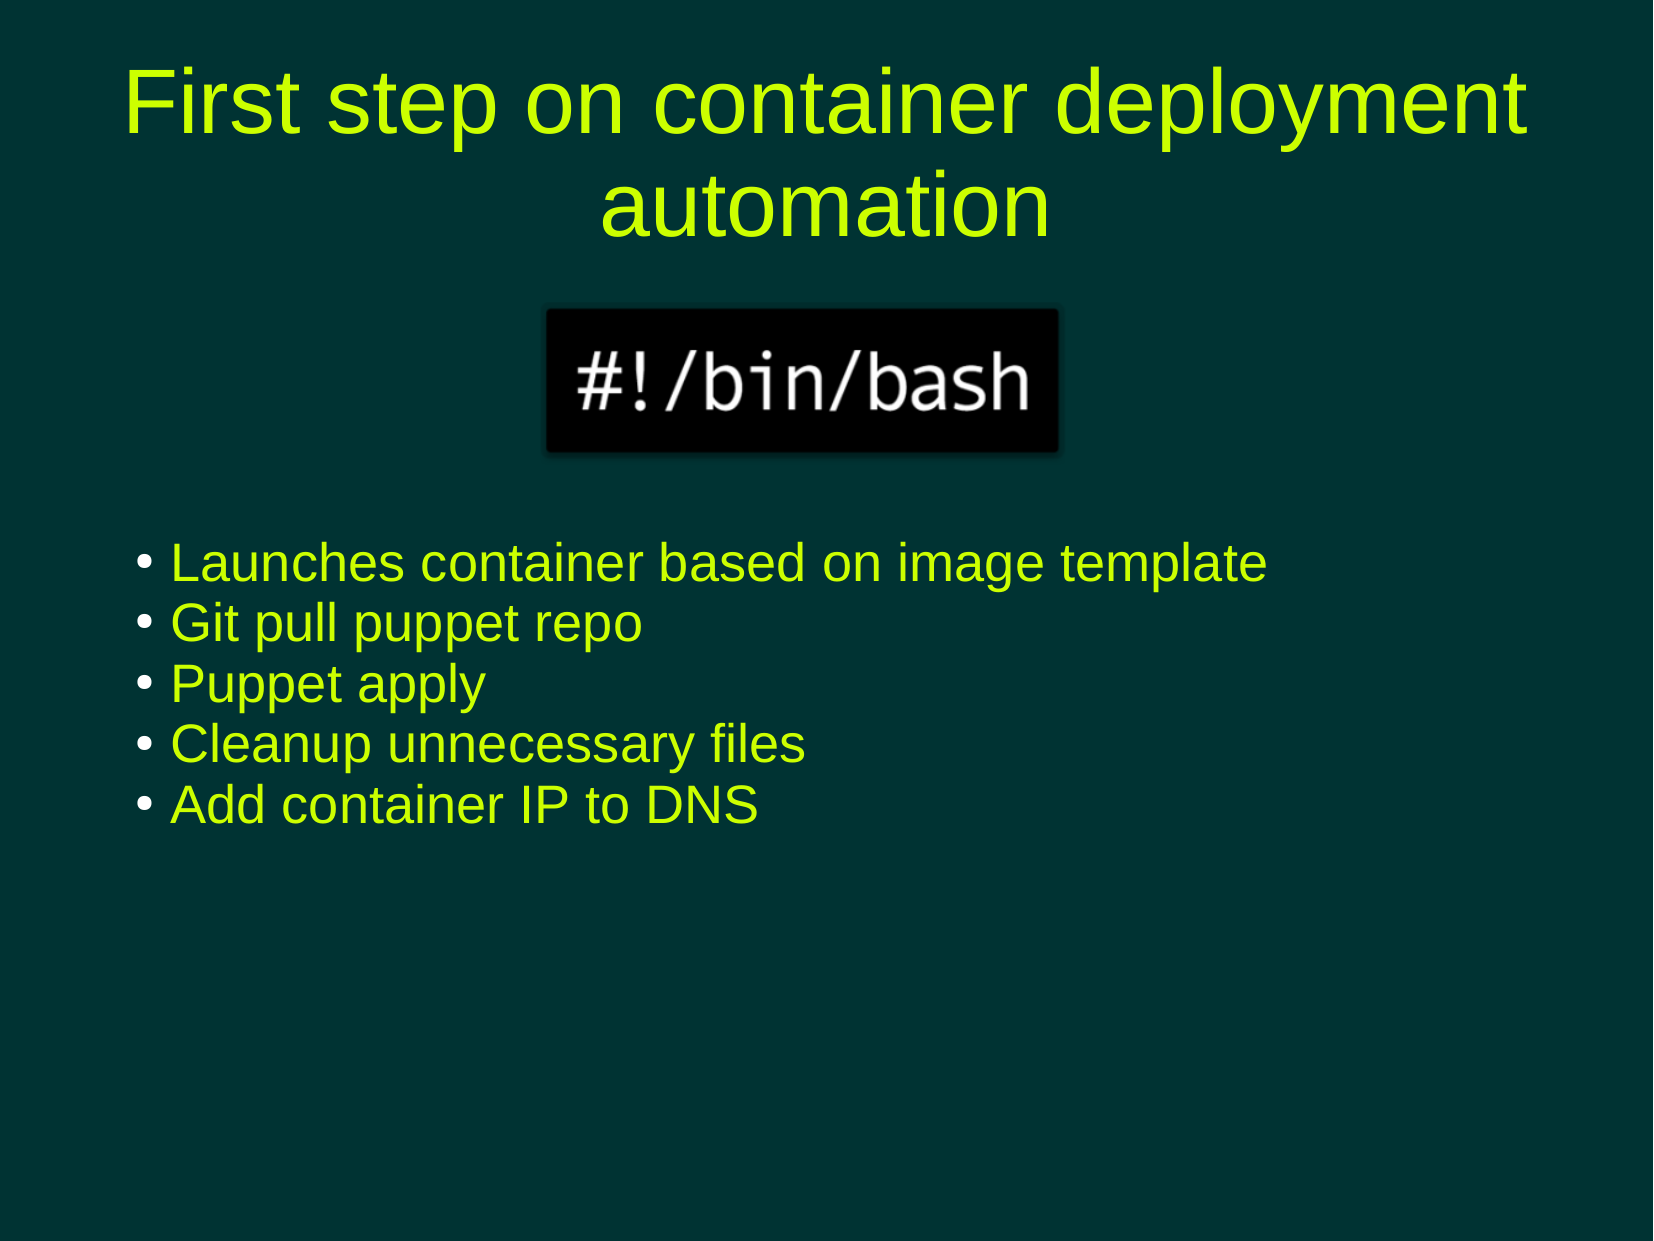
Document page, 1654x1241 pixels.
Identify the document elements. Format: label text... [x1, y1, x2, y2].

picture [540, 302, 1066, 466]
text_box Launches container based on image template Git pull puppet repo Puppet apply Cleanup unnecessary files Add container IP to DNS [120, 525, 1504, 1079]
title First step on container deployment automation [82, 49, 1571, 257]
